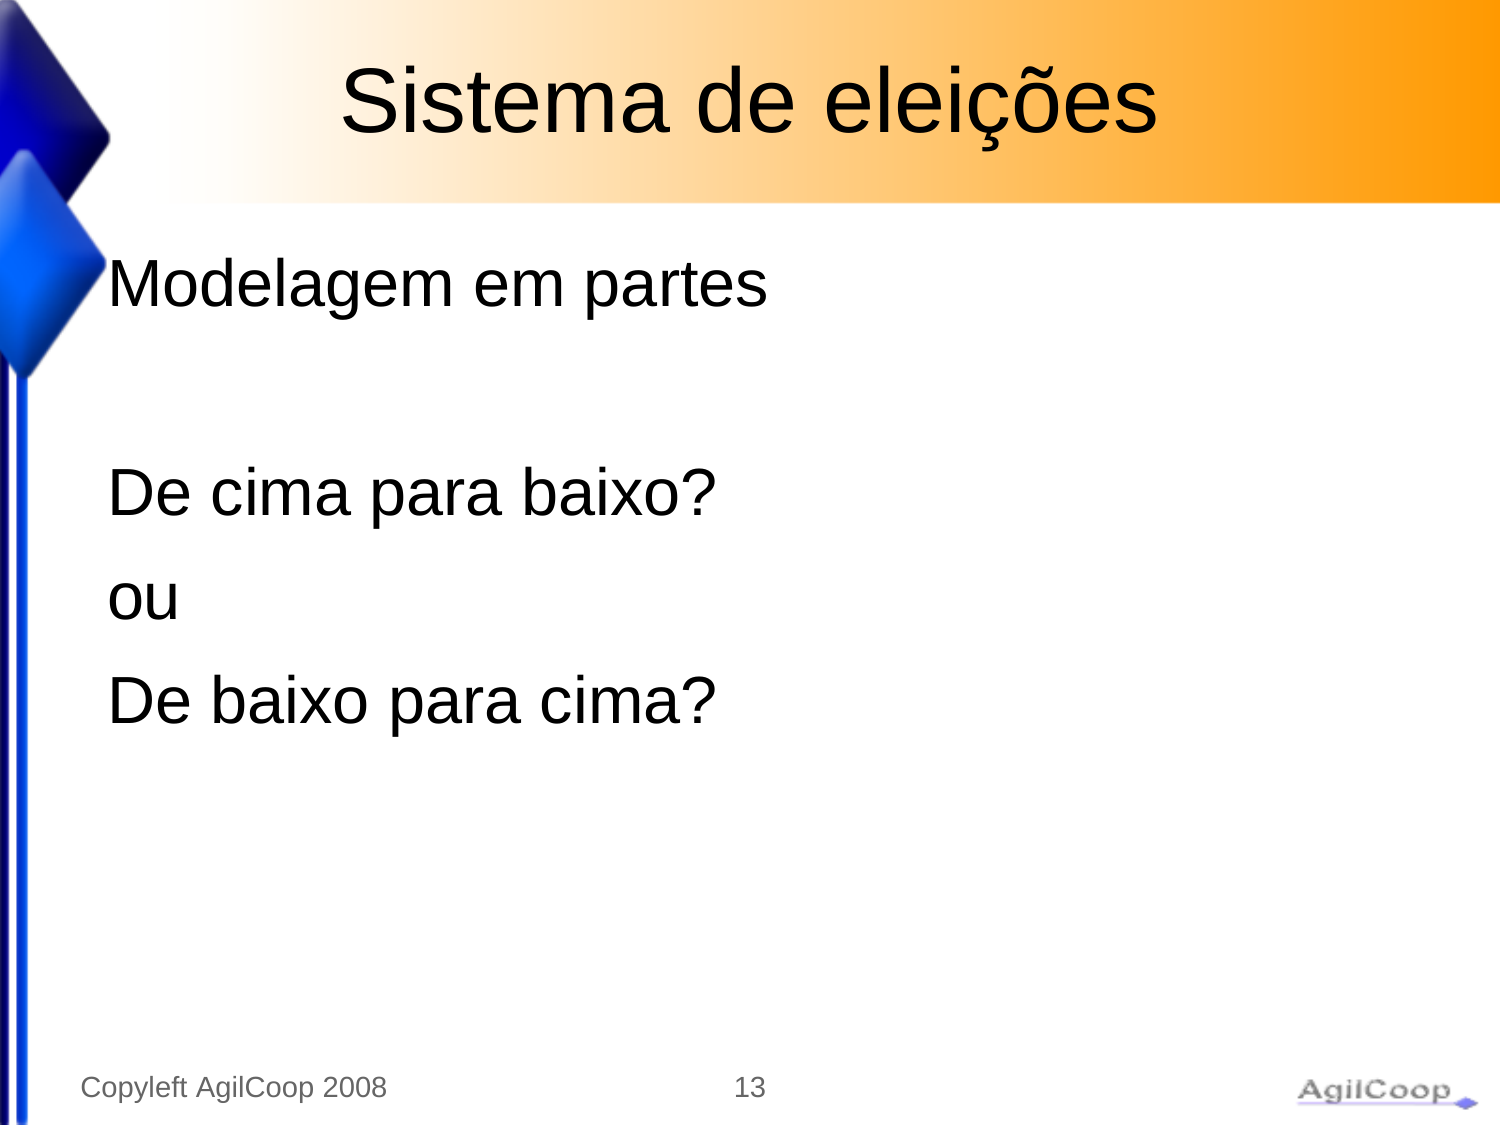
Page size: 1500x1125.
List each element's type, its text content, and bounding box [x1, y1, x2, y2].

title Sistema de eleições [75, 7, 1425, 196]
picture [0, 0, 1500, 1125]
list Modelagem em partes De cima para baixo? ou De baixo para cima? [107, 246, 1458, 1018]
